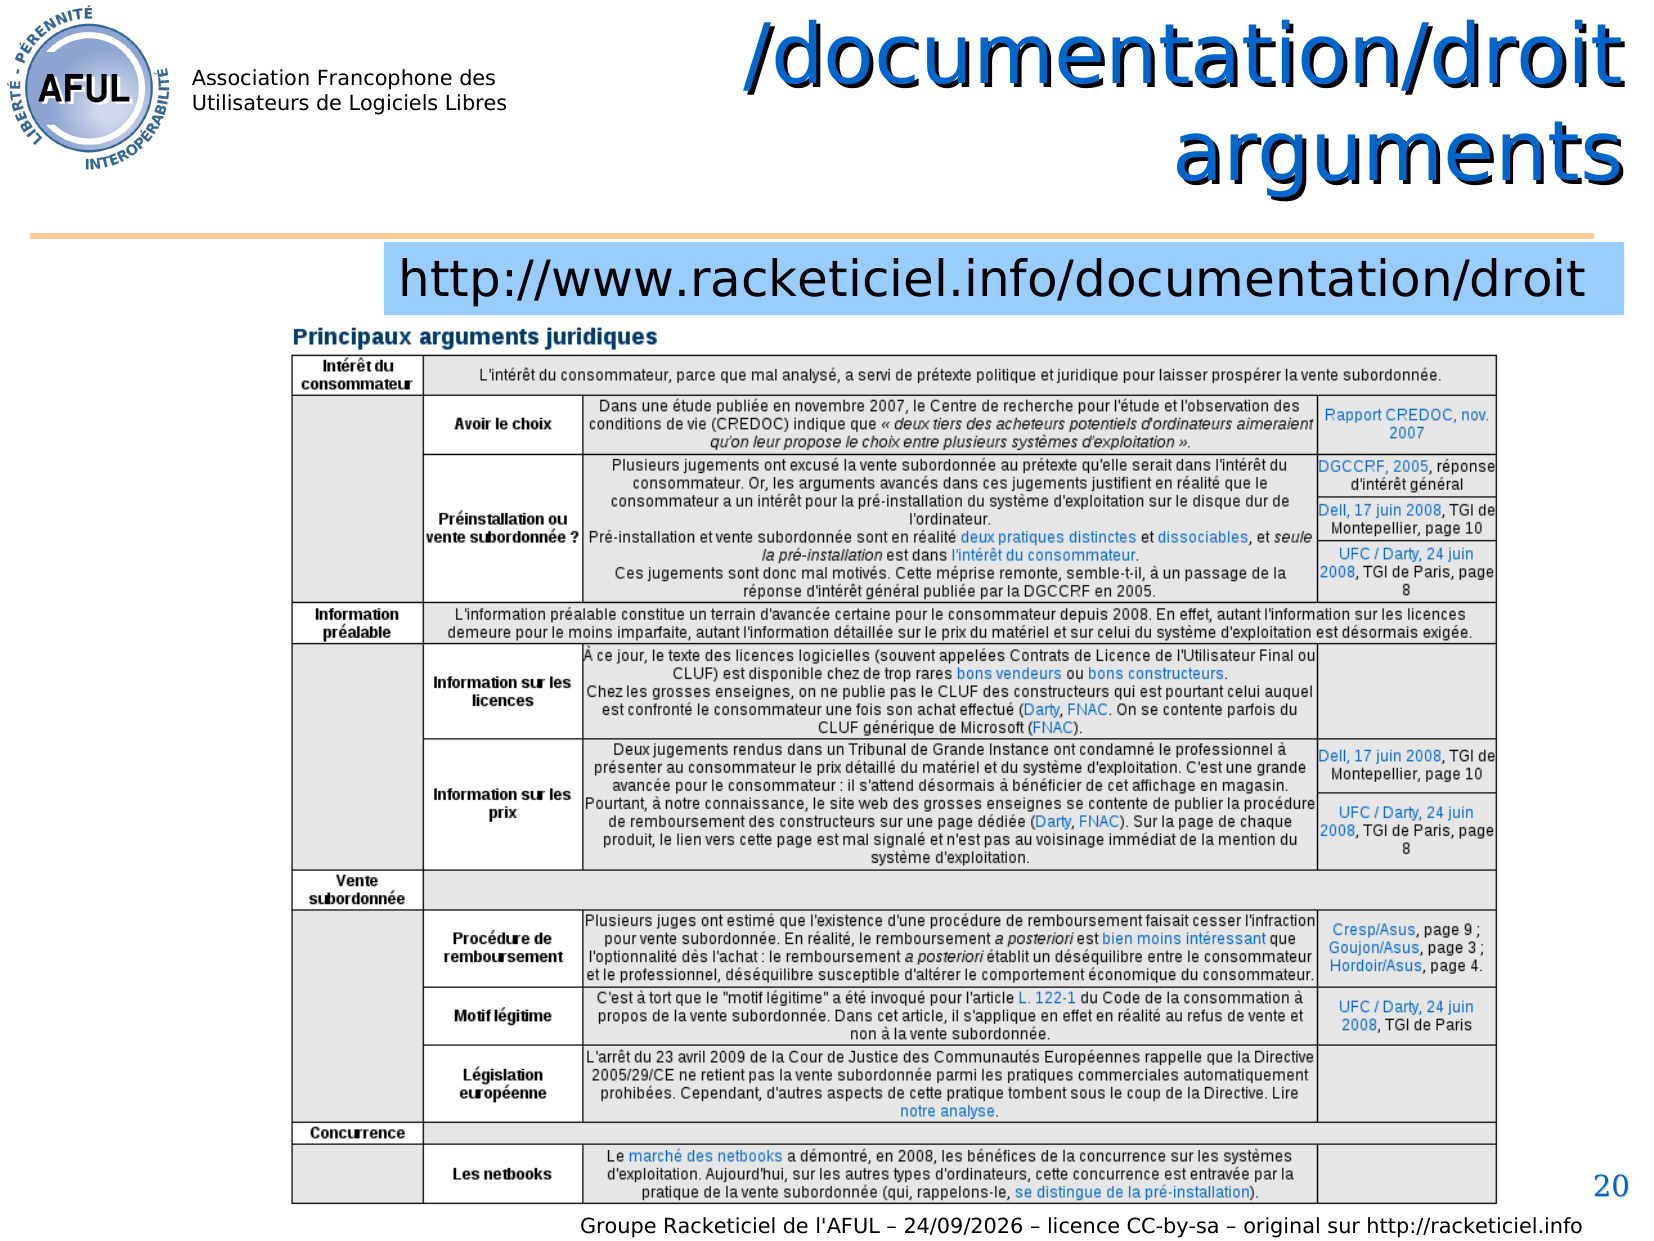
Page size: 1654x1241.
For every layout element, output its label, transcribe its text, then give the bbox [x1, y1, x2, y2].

text_box http://www.racketiciel.info/documentation/droit [383, 242, 1625, 316]
picture [289, 324, 1501, 1208]
picture [0, 0, 178, 178]
title /documentation/droit arguments [501, 6, 1625, 201]
